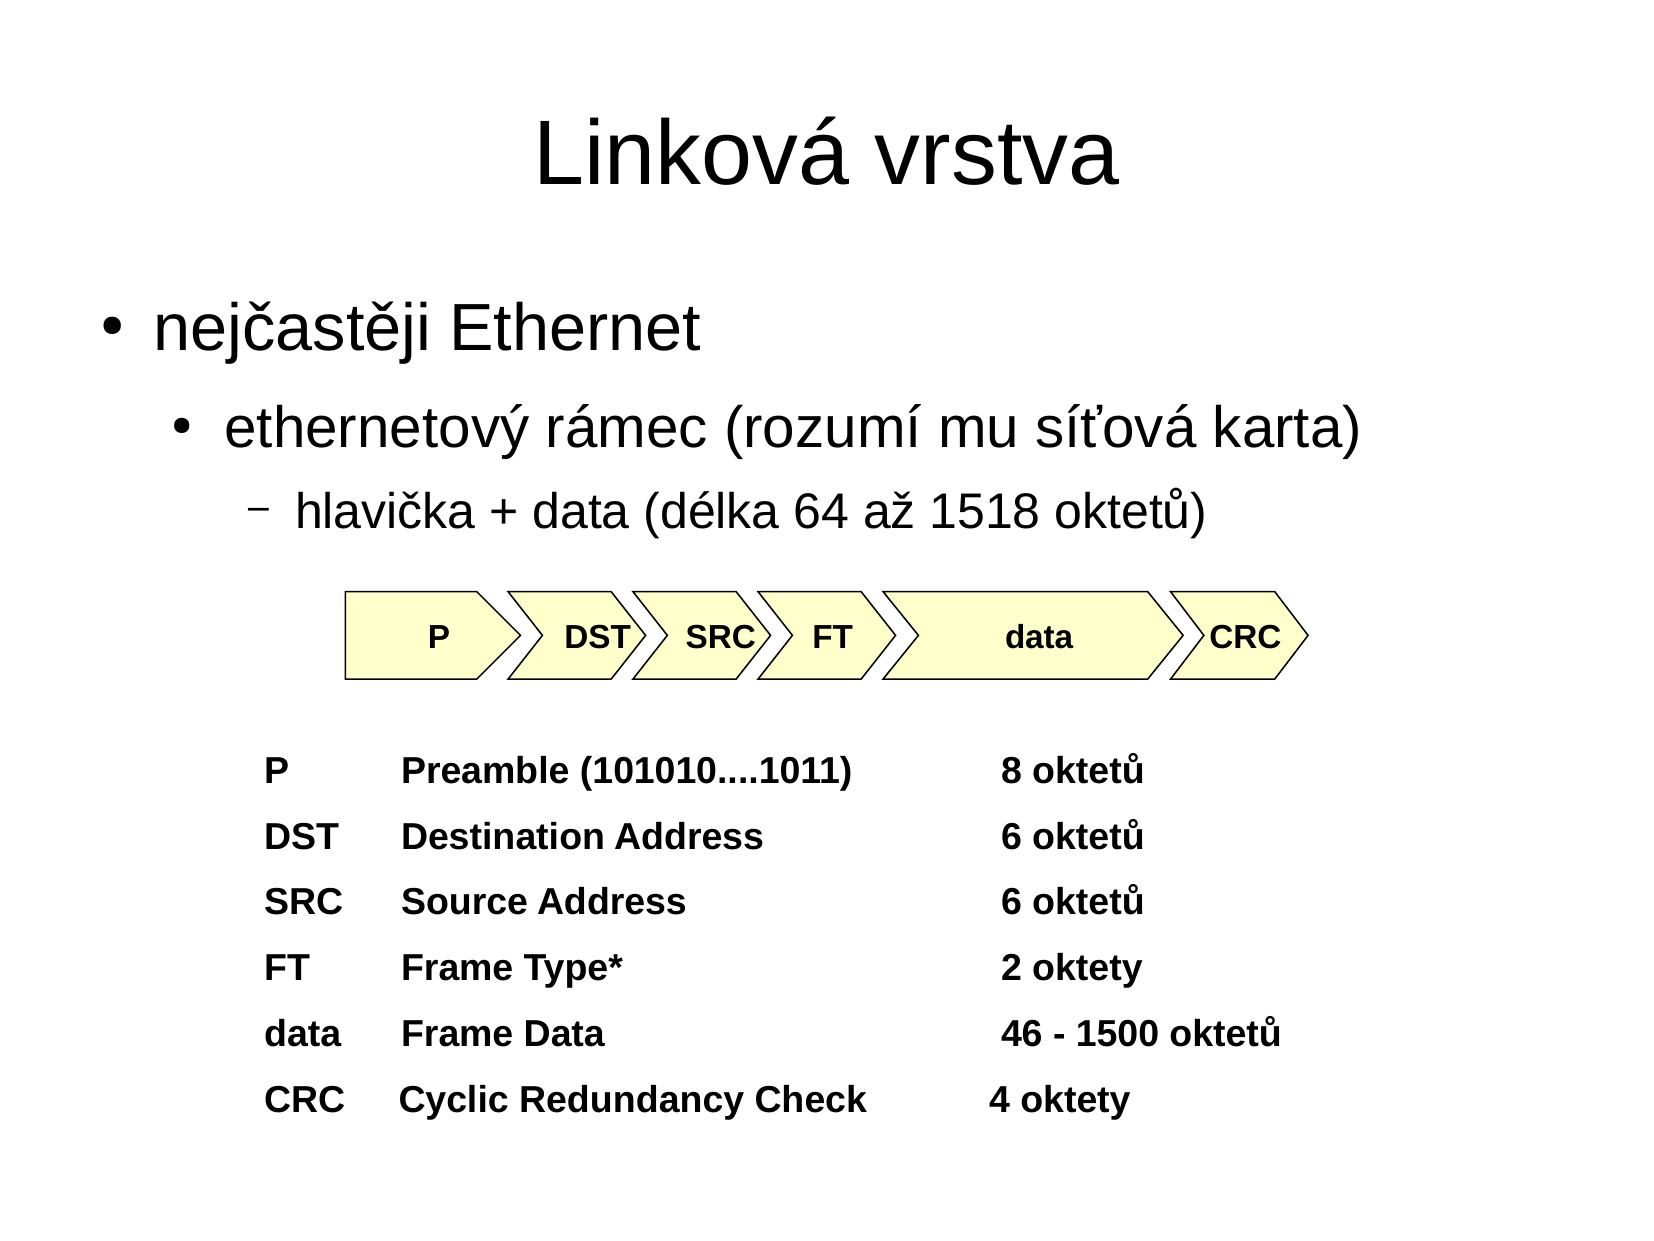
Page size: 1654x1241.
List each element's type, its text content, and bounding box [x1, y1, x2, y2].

text_box FT [758, 591, 896, 680]
list nejčastěji Ethernet ethernetový rámec (rozumí mu síťová karta) hlavička + data (délka 64 až 1518 oktetů) [82, 290, 1571, 1109]
title Linková vrstva [82, 49, 1571, 257]
text_box DST [508, 591, 646, 680]
text_box P [345, 591, 521, 680]
text_box SRC [632, 591, 771, 680]
text_box CRC [1170, 591, 1309, 680]
text_box P Preamble (101010....1011) 8 oktetů DST Destination Address 6 oktetů SRC Source Address 6 oktetů FT Frame Type* 2 oktety data Frame Data 46 - 1500 oktetů CRC Cyclic Redundancy Check 4 oktety [236, 738, 1419, 1128]
text_box data [883, 591, 1184, 680]
